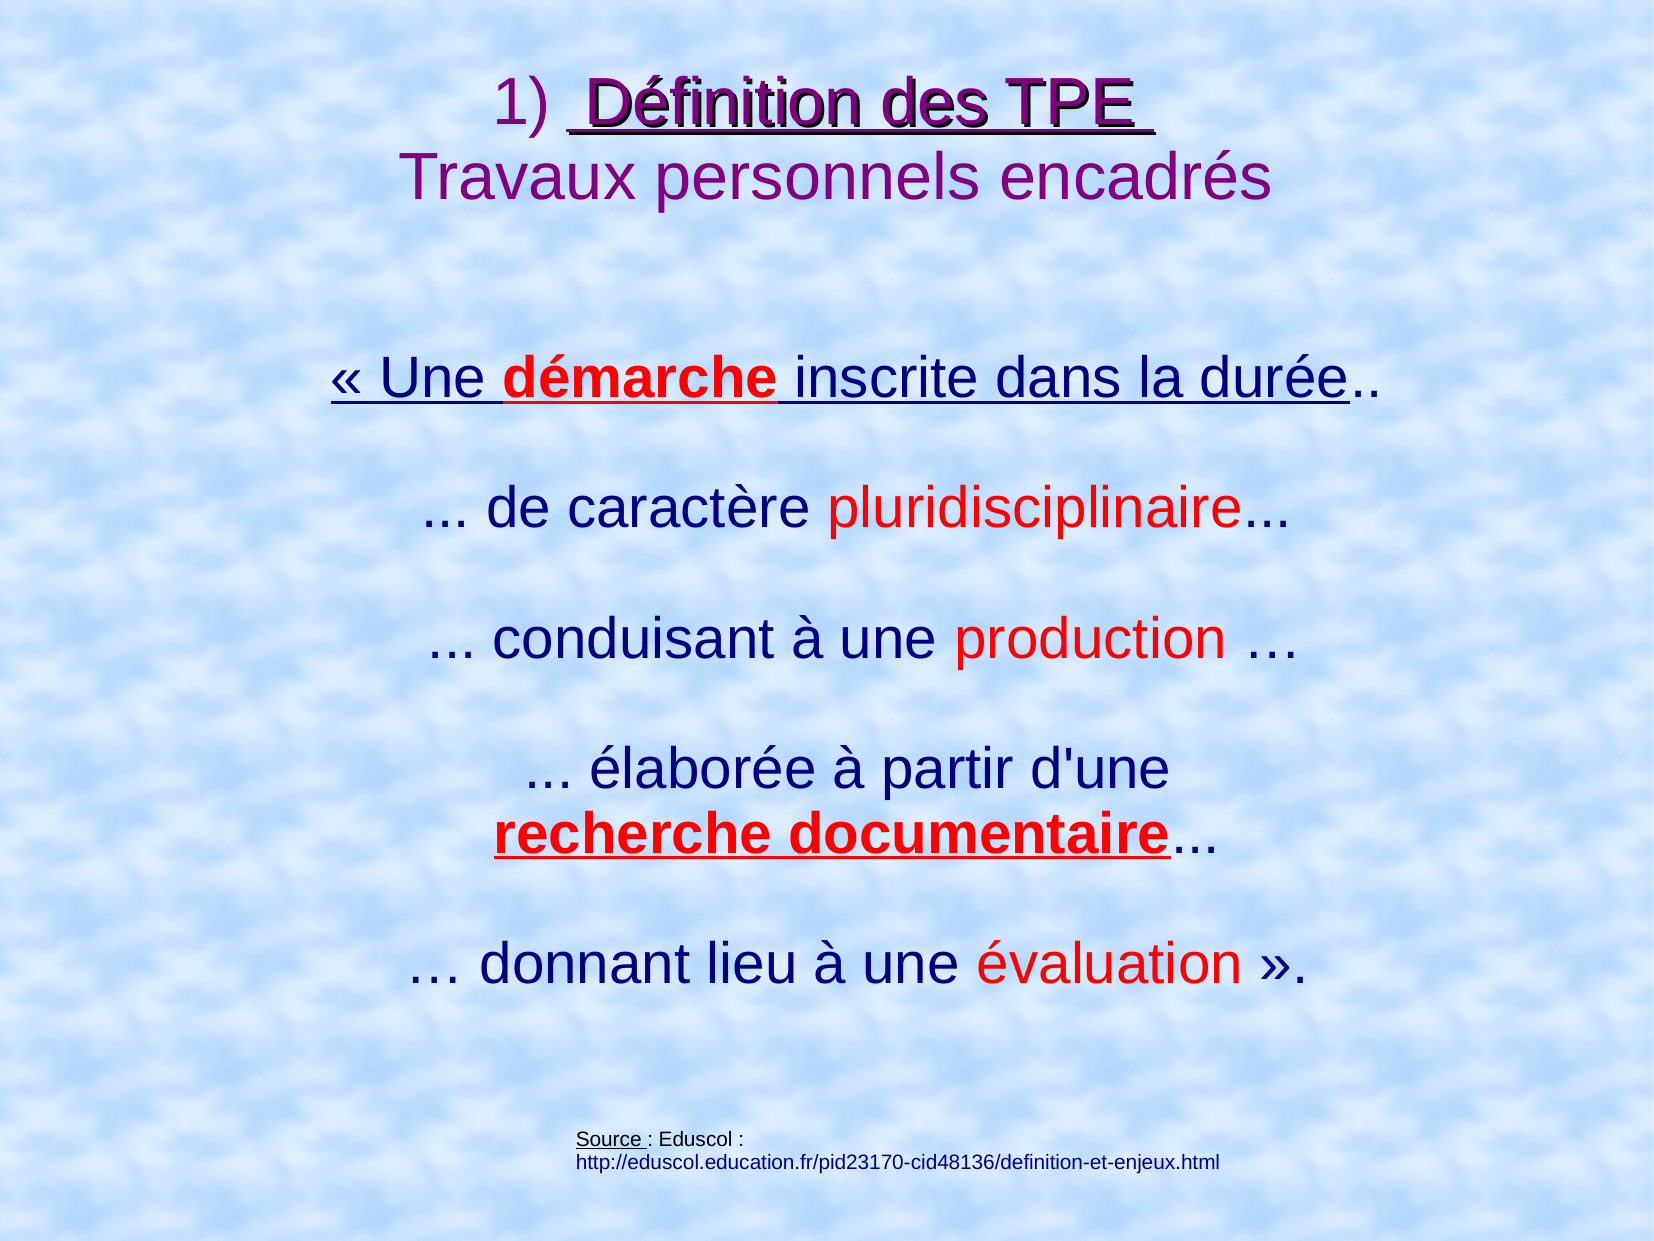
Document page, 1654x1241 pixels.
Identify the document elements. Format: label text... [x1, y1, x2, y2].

picture [0, 0, 1654, 1241]
text_box 1) Définition des TPE Travaux personnels encadrés [346, 56, 1300, 222]
text_box Source : Eduscol : http://eduscol.education.fr/pid23170-cid48136/definition-et-enjeux.html [561, 1120, 1241, 1182]
text_box « Une démarche inscrite dans la durée.. ... de caractère pluridisciplinaire... ... conduisant à une production … ... élaborée à partir d'une recherche documentaire... … donnant lieu à une évaluation ». [295, 337, 1398, 1004]
